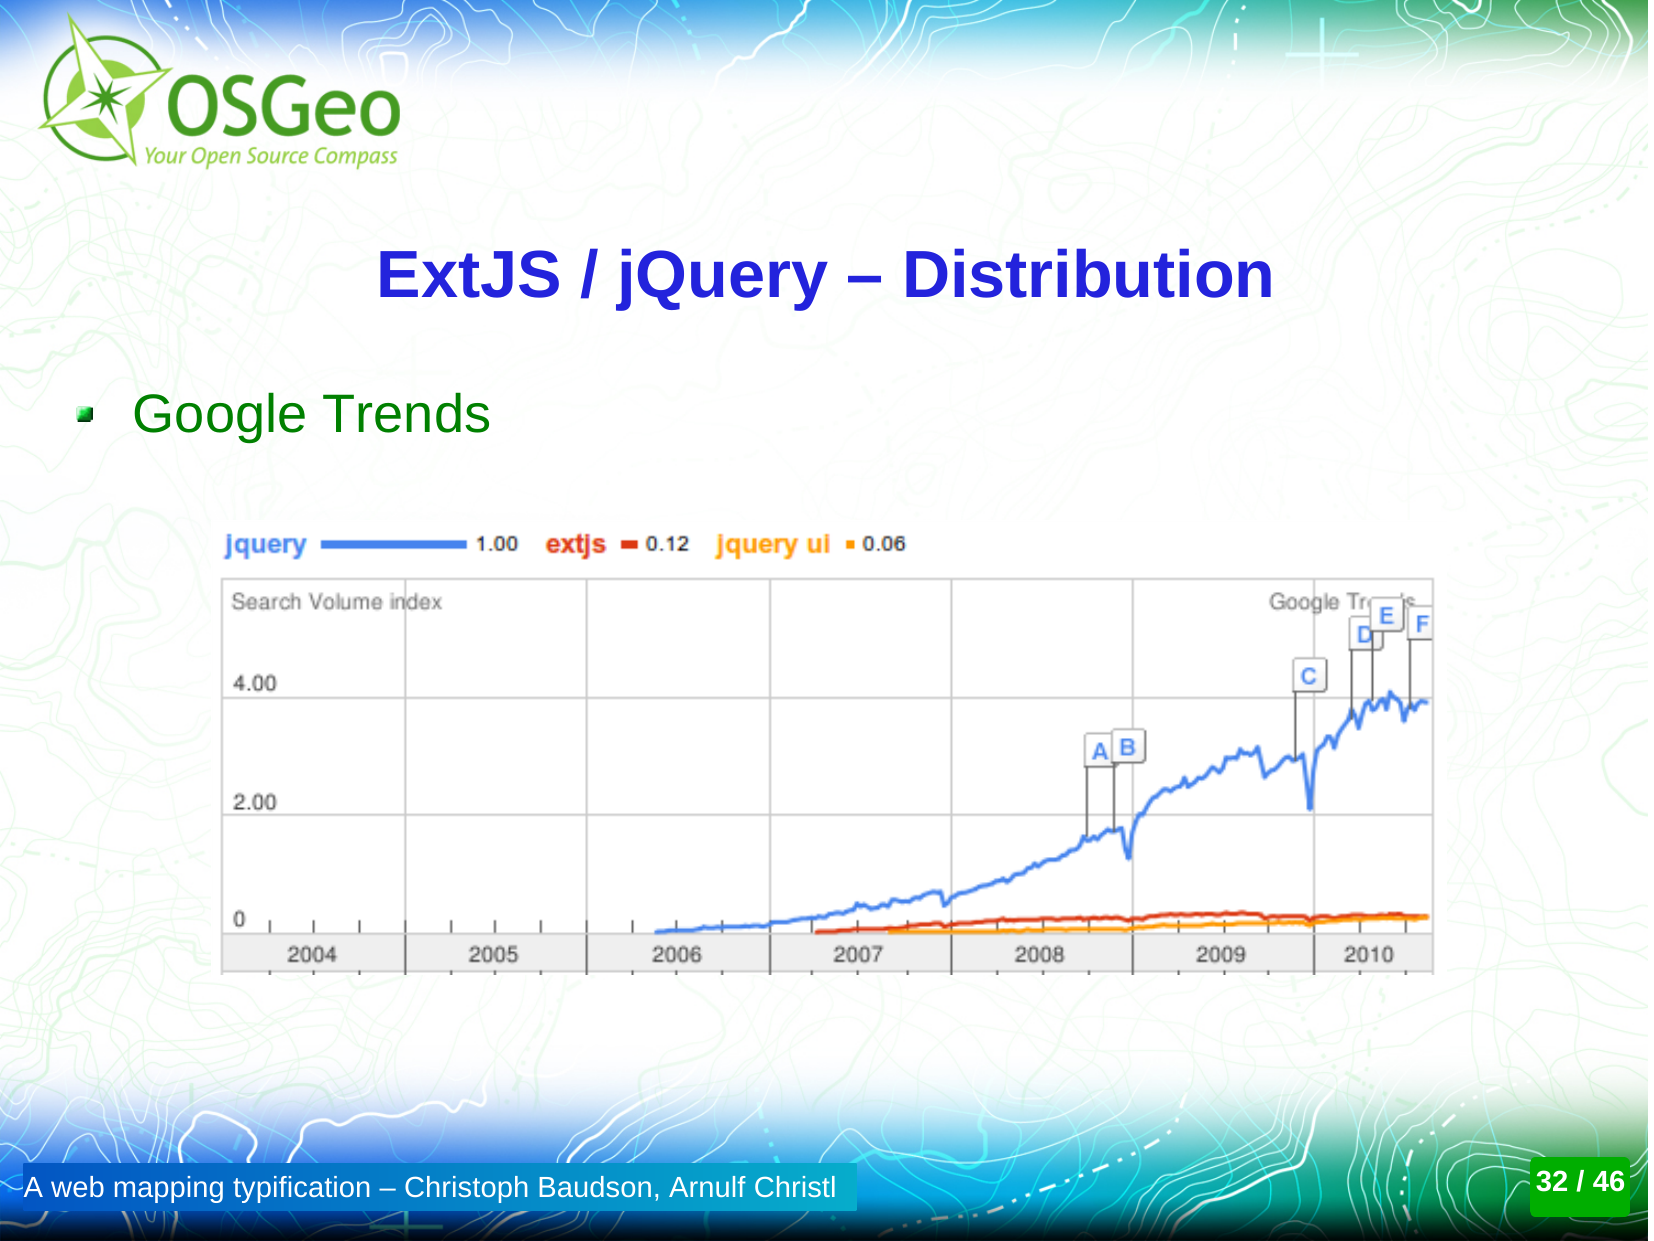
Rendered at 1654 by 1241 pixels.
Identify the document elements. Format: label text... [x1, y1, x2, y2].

title ExtJS / jQuery – Distribution [82, 208, 1571, 342]
picture [0, 0, 1648, 1241]
list Google Trends [76, 383, 1565, 1188]
